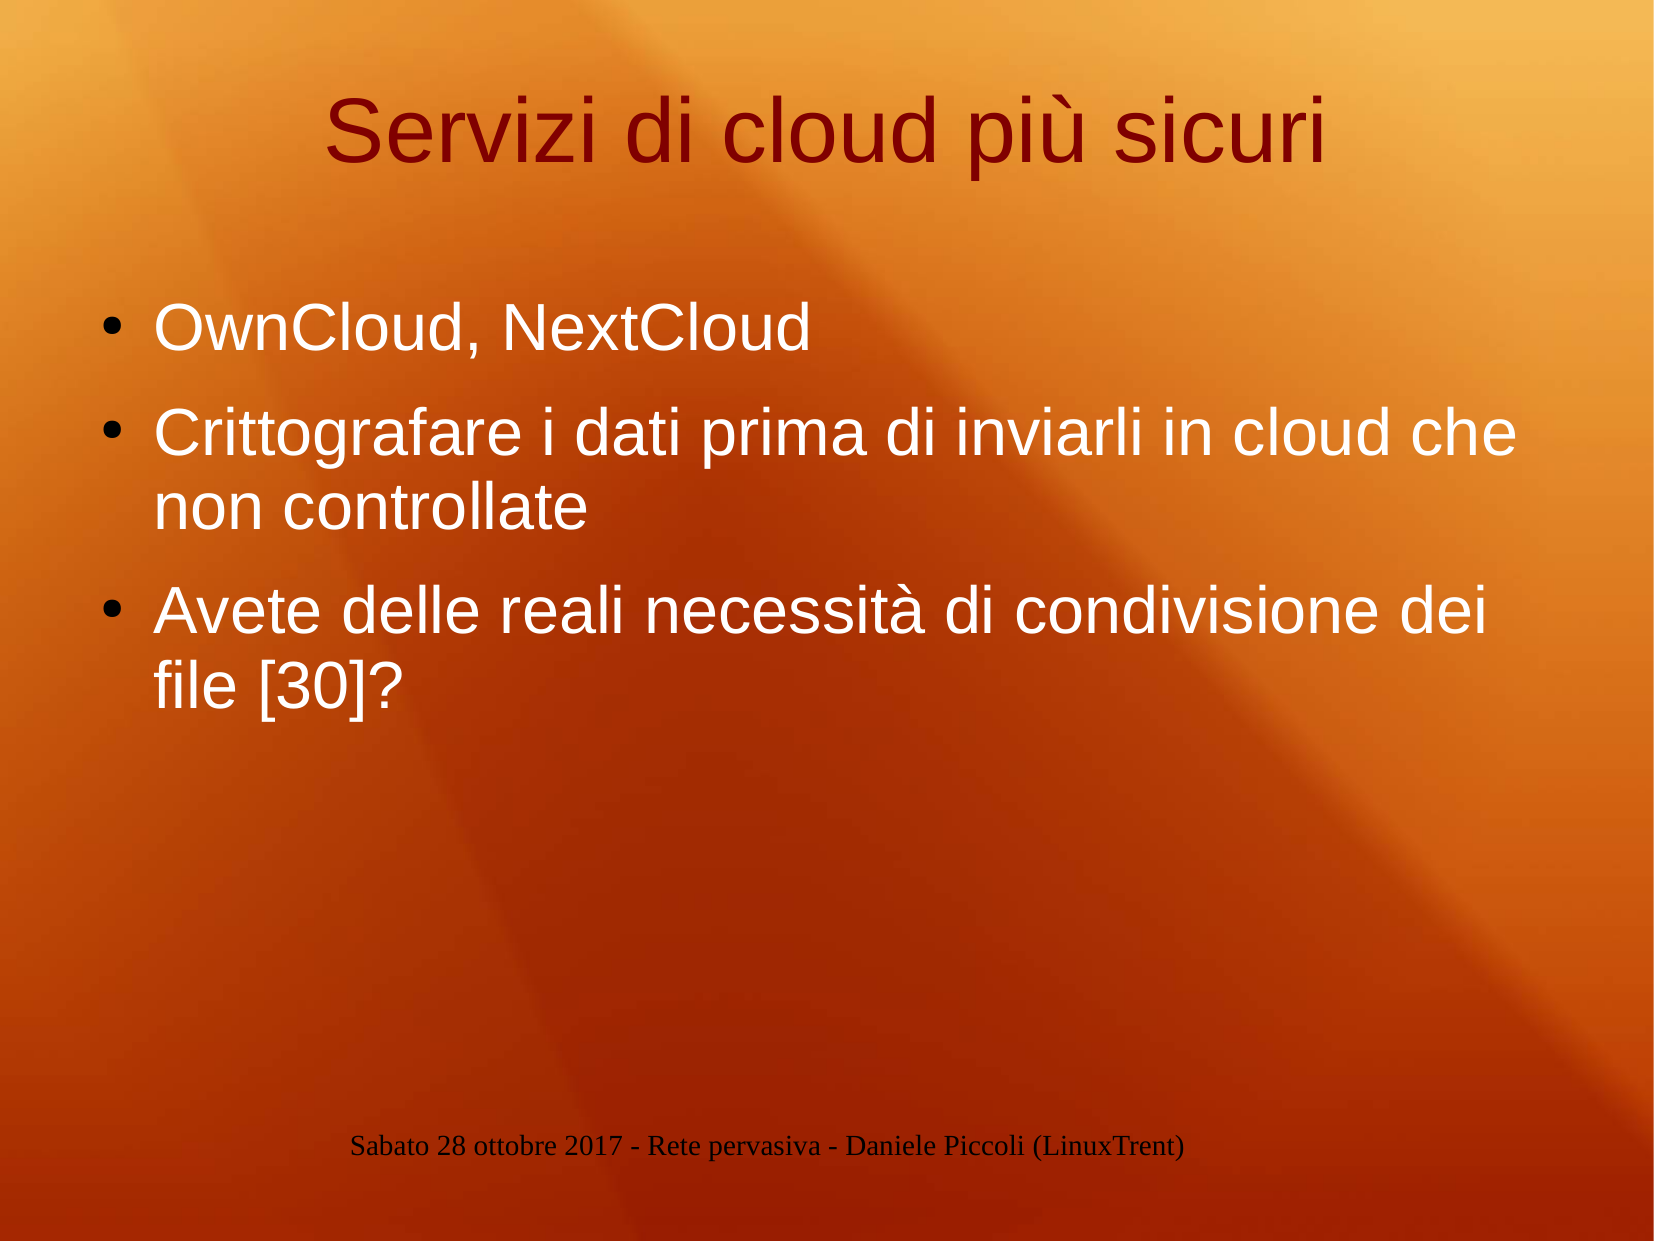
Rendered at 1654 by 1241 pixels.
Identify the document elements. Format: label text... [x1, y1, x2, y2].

title Servizi di cloud più sicuri [82, 49, 1571, 213]
list OwnCloud, NextCloud Crittografare i dati prima di inviarli in cloud che non controllate Avete delle reali necessità di condivisione dei file [30]? [82, 290, 1571, 1010]
picture [0, 0, 1654, 1241]
